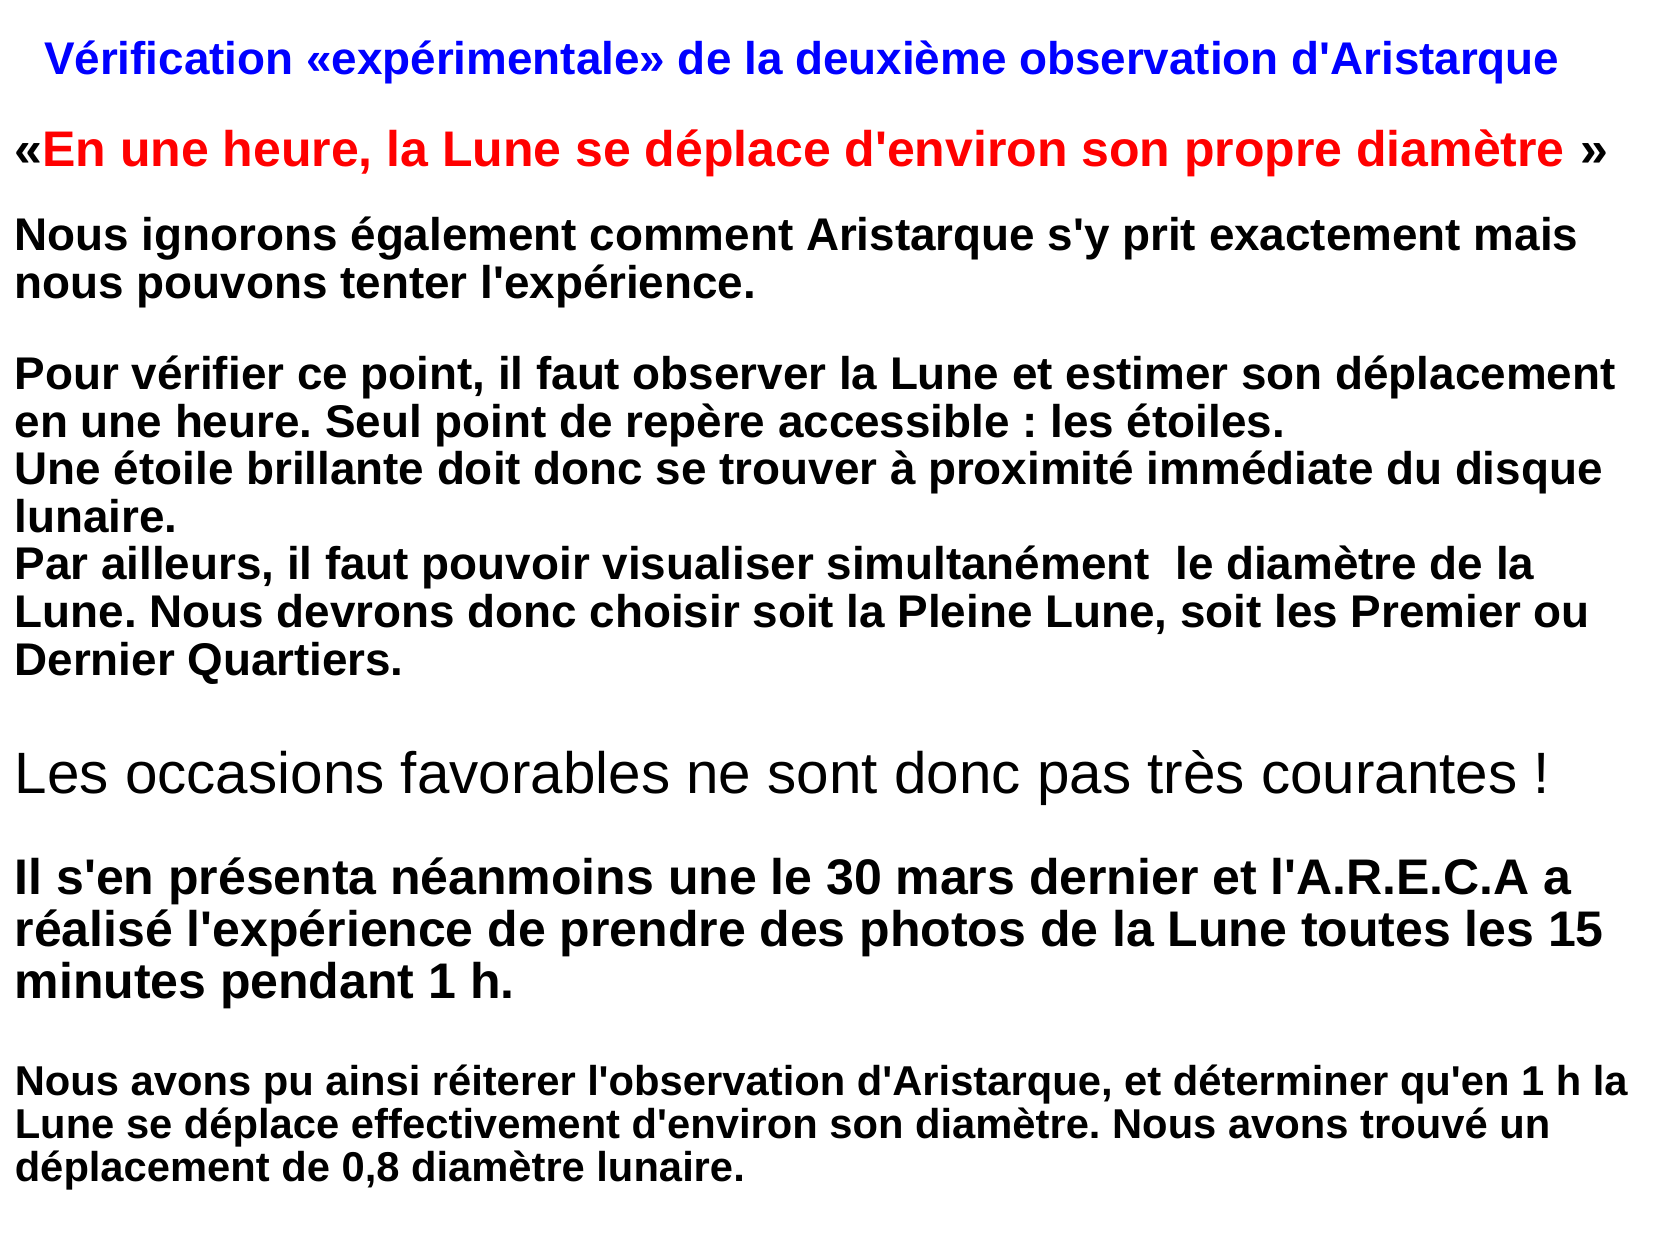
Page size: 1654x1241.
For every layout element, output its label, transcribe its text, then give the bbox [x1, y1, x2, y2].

text_box Les occasions favorables ne sont donc pas très courantes ! [0, 738, 1595, 818]
text_box Vérification «expérimentale» de la deuxième observation d'Aristarque [29, 29, 1654, 97]
text_box Pour vérifier ce point, il faut observer la Lune et estimer son déplacement en une heure. Seul point de repère accessible : les étoiles. Une étoile brillante doit donc se trouver à proximité immédiate du disque lunaire. Par ailleurs, il faut pouvoir visualiser simultanément le diamètre de la Lune. Nous devrons donc choisir soit la Pleine Lune, soit les Premier ou Dernier Quartiers. [0, 343, 1654, 725]
text_box Nous avons pu ainsi réiterer l'observation d'Aristarque, et déterminer qu'en 1 h la Lune se déplace effectivement d'environ son diamètre. Nous avons trouvé un déplacement de 0,8 diamètre lunaire. [0, 1053, 1654, 1211]
text_box Nous ignorons également comment Aristarque s'y prit exactement mais nous pouvons tenter l'expérience. [0, 205, 1654, 325]
text_box Il s'en présenta néanmoins une le 30 mars dernier et l'A.R.E.C.A a réalisé l'expérience de prendre des photos de la Lune toutes les 15 minutes pendant 1 h. [0, 846, 1624, 1032]
text_box «En une heure, la Lune se déplace d'environ son propre diamètre » [0, 118, 1654, 191]
